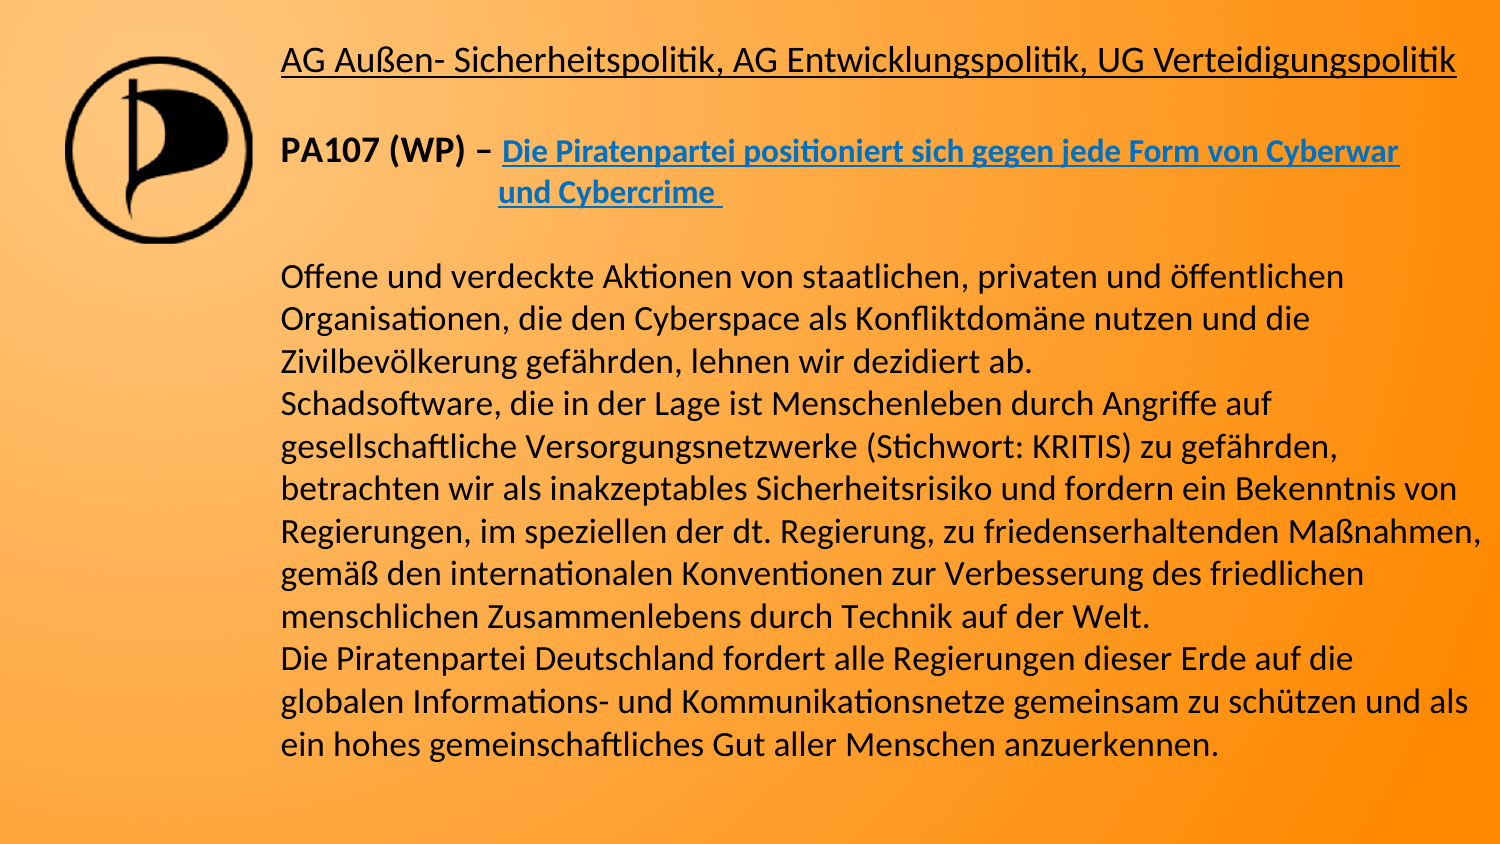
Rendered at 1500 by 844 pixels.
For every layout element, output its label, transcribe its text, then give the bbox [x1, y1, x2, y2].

picture [0, 0, 1500, 844]
text_box AG Außen- Sicherheitspolitik, AG Entwicklungspolitik, UG Verteidigungspolitik PA107 (WP) – Die Piratenpartei positioniert sich gegen jede Form von Cyberwar und Cybercrime Offene und verdeckte Aktionen von staatlichen, privaten und öffentlichen Organisationen, die den Cyberspace als Konfliktdomäne nutzen und die Zivilbevölkerung gefährden, lehnen wir dezidiert ab. Schadsoftware, die in der Lage ist Menschenleben durch Angriffe auf gesellschaftliche Versorgungsnetzwerke (Stichwort: KRITIS) zu gefährden, betrachten wir als inakzeptables Sicherheitsrisiko und fordern ein Bekenntnis von Regierungen, im speziellen der dt. Regierung, zu friedenserhaltenden Maßnahmen, gemäß den internationalen Konventionen zur Verbesserung des friedlichen menschlichen Zusammenlebens durch Technik auf der Welt. Die Piratenpartei Deutschland fordert alle Regierungen dieser Erde auf die globalen Informations- und Kommunikationsnetze gemeinsam zu schützen und als ein hohes gemeinschaftliches Gut aller Menschen anzuerkennen. [265, 27, 1500, 844]
